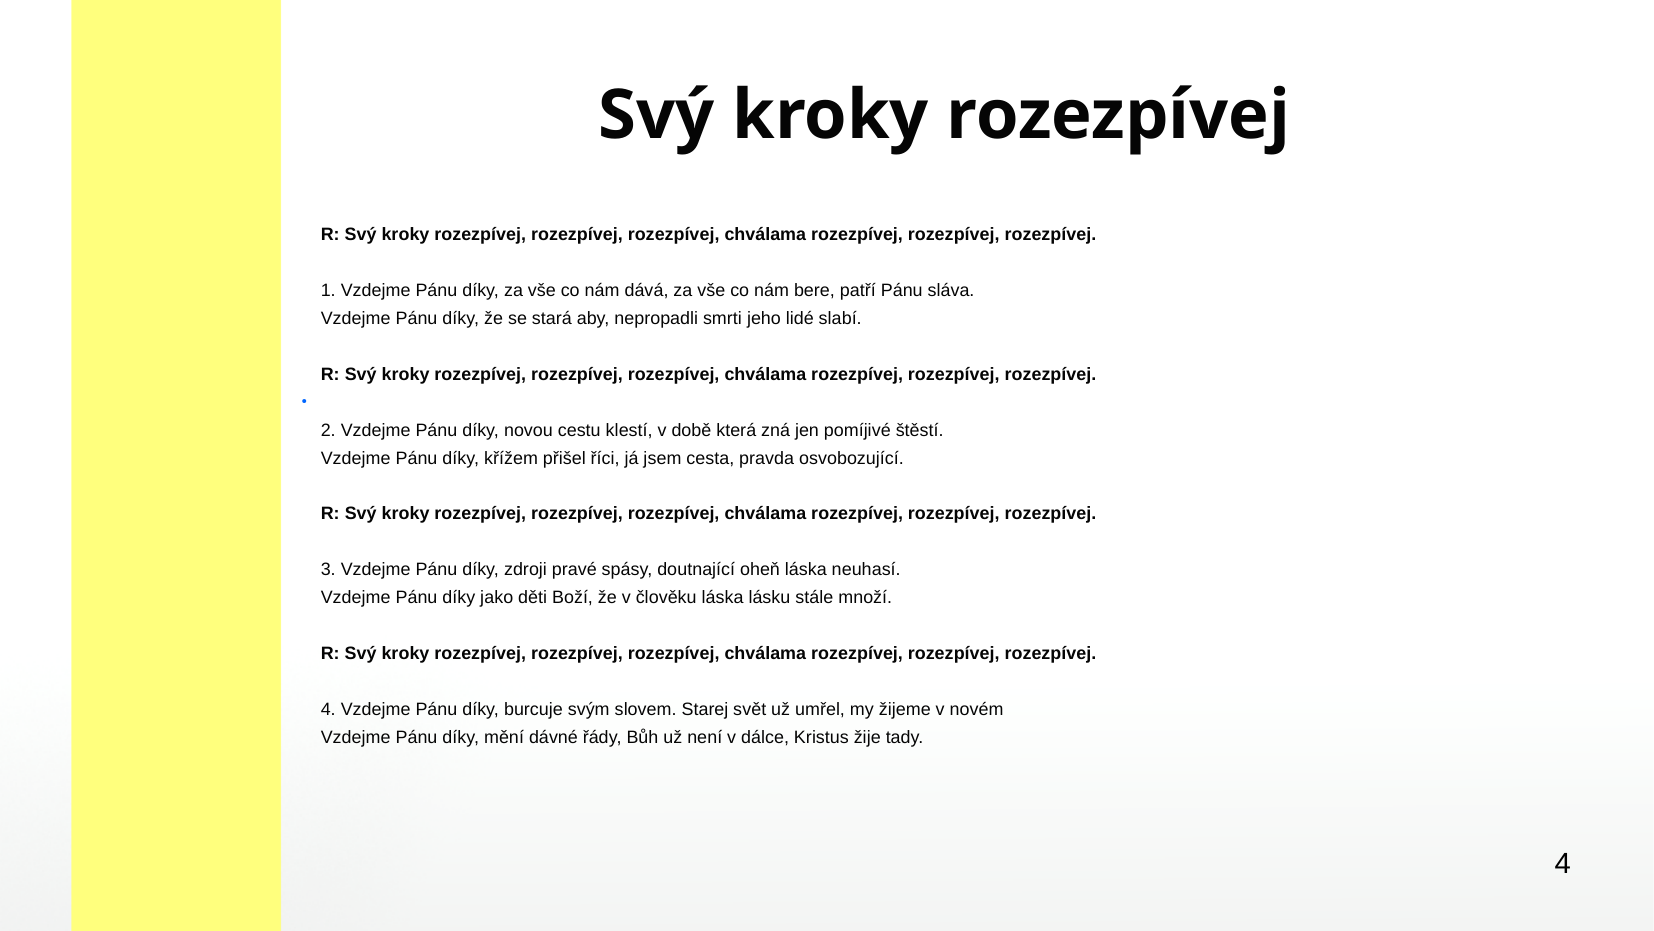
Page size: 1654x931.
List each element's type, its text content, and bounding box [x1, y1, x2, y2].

title Svý kroky rozezpívej [295, 35, 1595, 189]
list R: Svý kroky rozezpívej, rozezpívej, rozezpívej, chválama rozezpívej, rozezpívej, rozezpívej. 1. Vzdejme Pánu díky, za vše co nám dává, za vše co nám bere, patří Pánu sláva. Vzdejme Pánu díky, že se stará aby, nepropadli smrti jeho lidé slabí. R: Svý kroky rozezpívej, rozezpívej, rozezpívej, chválama rozezpívej, rozezpívej, rozezpívej. 2. Vzdejme Pánu díky, novou cestu klestí, v době která zná jen pomíjivé štěstí. Vzdejme Pánu díky, křížem přišel říci, já jsem cesta, pravda osvobozující. R: Svý kroky rozezpívej, rozezpívej, rozezpívej, chválama rozezpívej, rozezpívej, rozezpívej. 3. Vzdejme Pánu díky, zdroji pravé spásy, doutnající oheň láska neuhasí. Vzdejme Pánu díky jako děti Boží, že v člověku láska lásku stále množí. R: Svý kroky rozezpívej, rozezpívej, rozezpívej, chválama rozezpívej, rozezpívej, rozezpívej. 4. Vzdejme Pánu díky, burcuje svým slovem. Starej svět už umřel, my žijeme v novém Vzdejme Pánu díky, mění dávné řády, Bůh už není v dálce, Kristus žije tady. [295, 224, 1595, 764]
picture [0, 0, 1654, 931]
